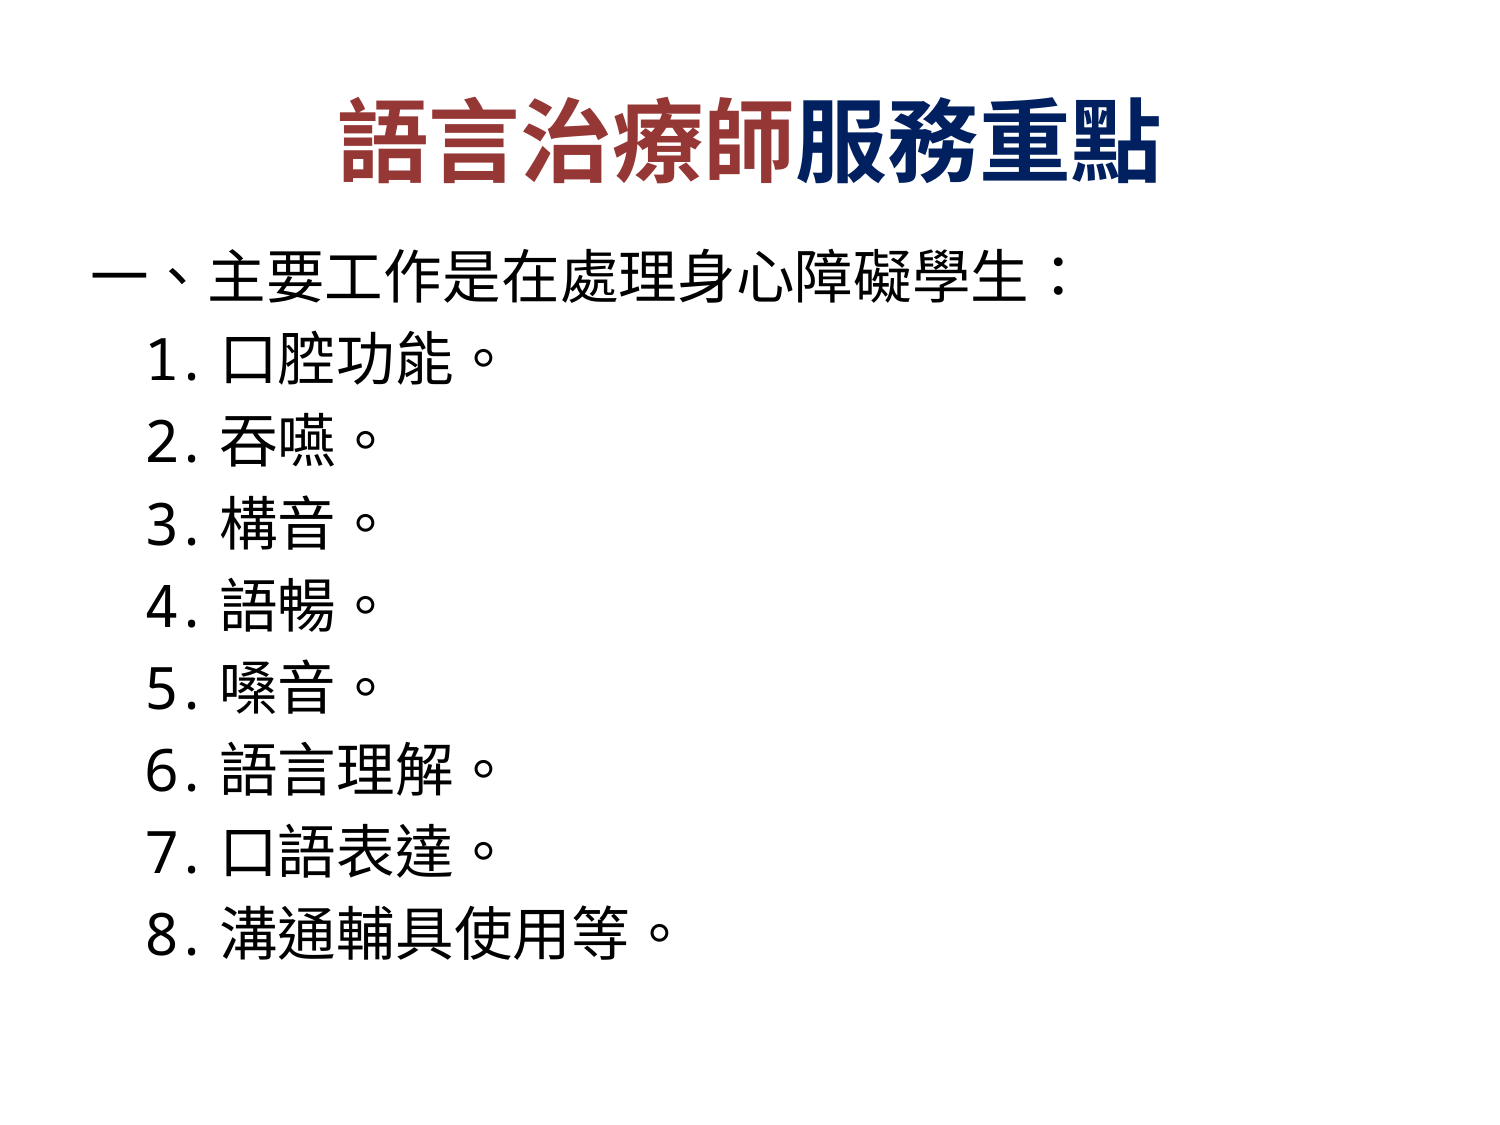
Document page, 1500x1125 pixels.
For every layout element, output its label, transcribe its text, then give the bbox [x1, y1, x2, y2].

list 一、主要工作是在處理身心障礙學生： 口腔功能。 吞嚥。 構音。 語暢。 嗓音。 語言理解。 口語表達。 溝通輔具使用等。 [75, 232, 1462, 975]
title 語言治療師服務重點 [75, 45, 1425, 232]
